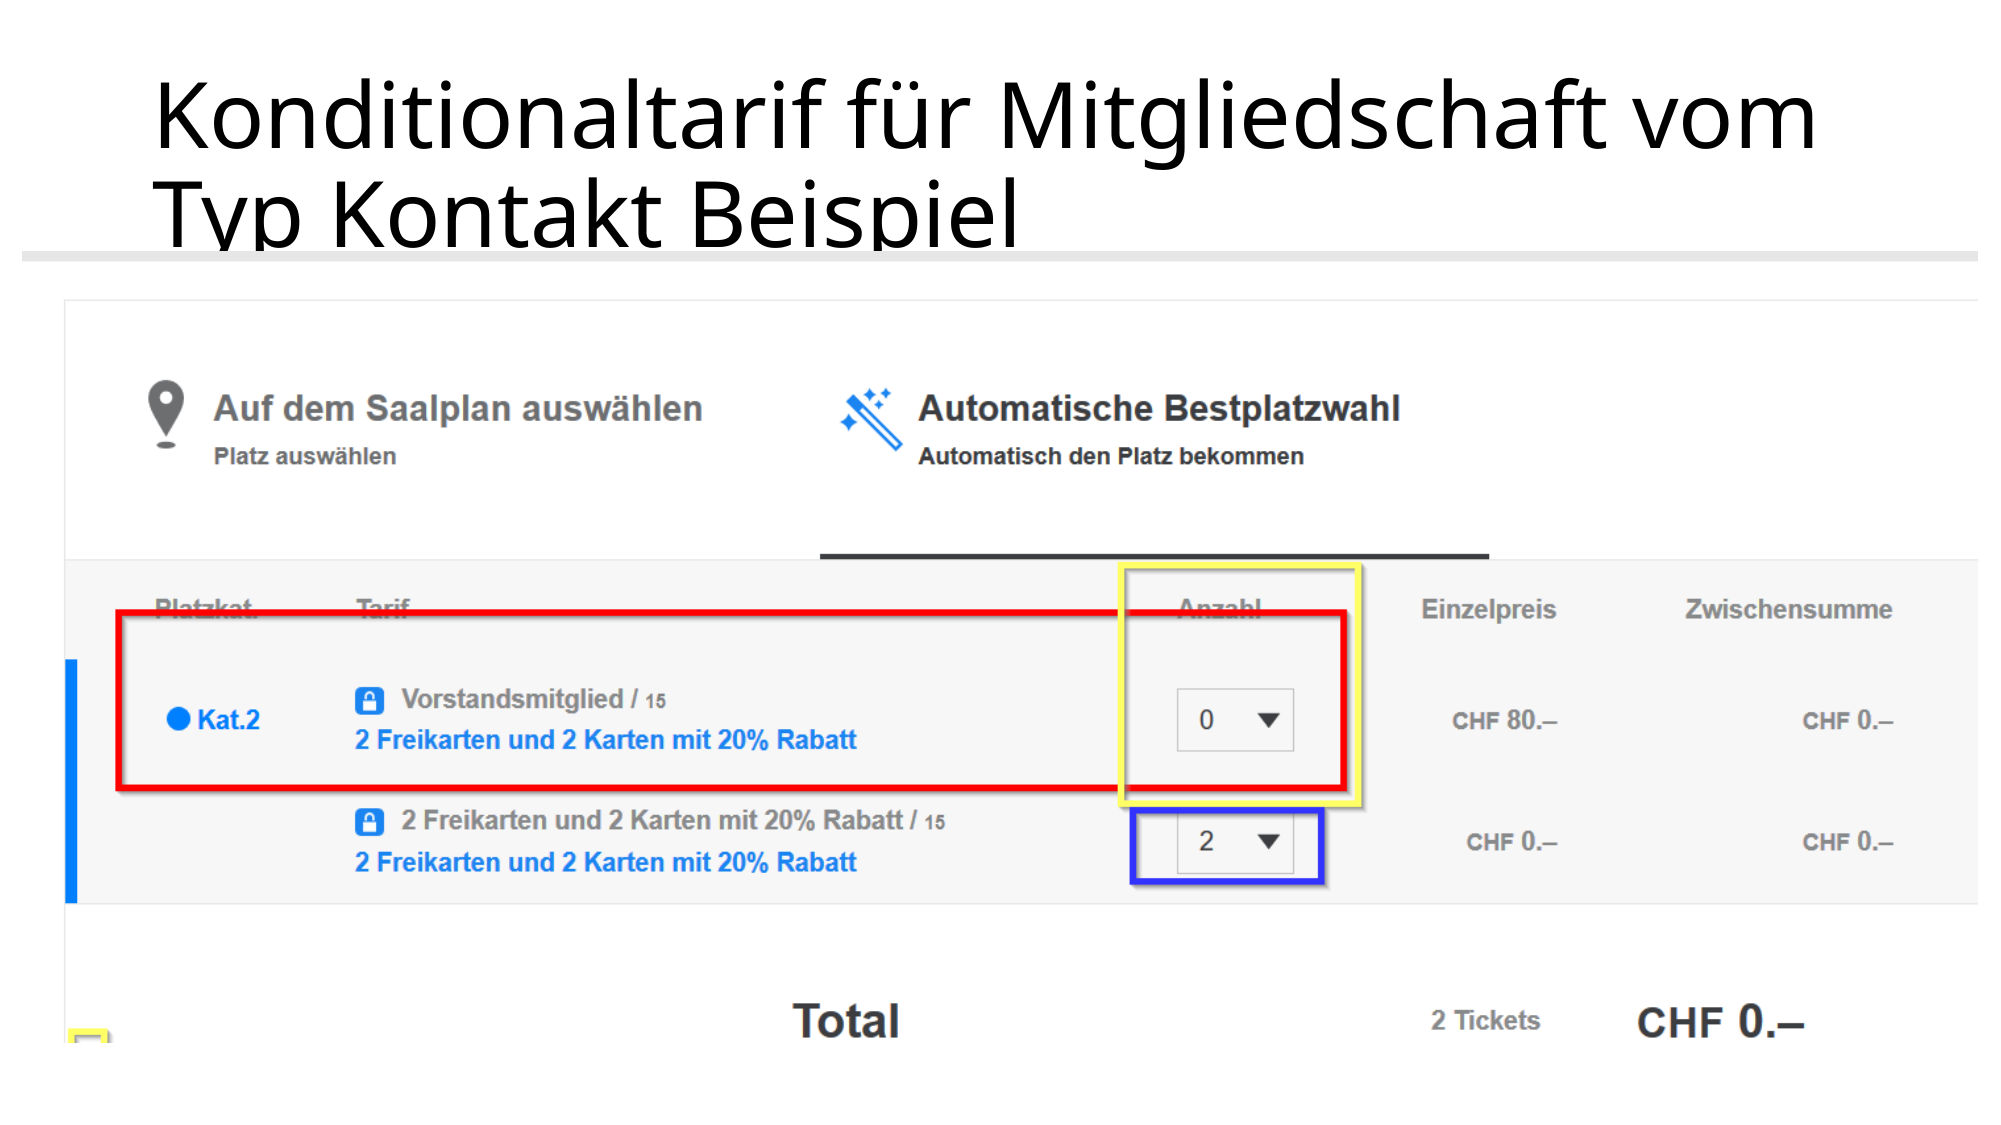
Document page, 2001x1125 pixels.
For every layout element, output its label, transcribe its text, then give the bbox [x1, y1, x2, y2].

title Konditionaltarif für Mitgliedschaft vom Typ Kontakt Beispiel [137, 59, 1863, 251]
picture [22, 251, 1978, 1043]
